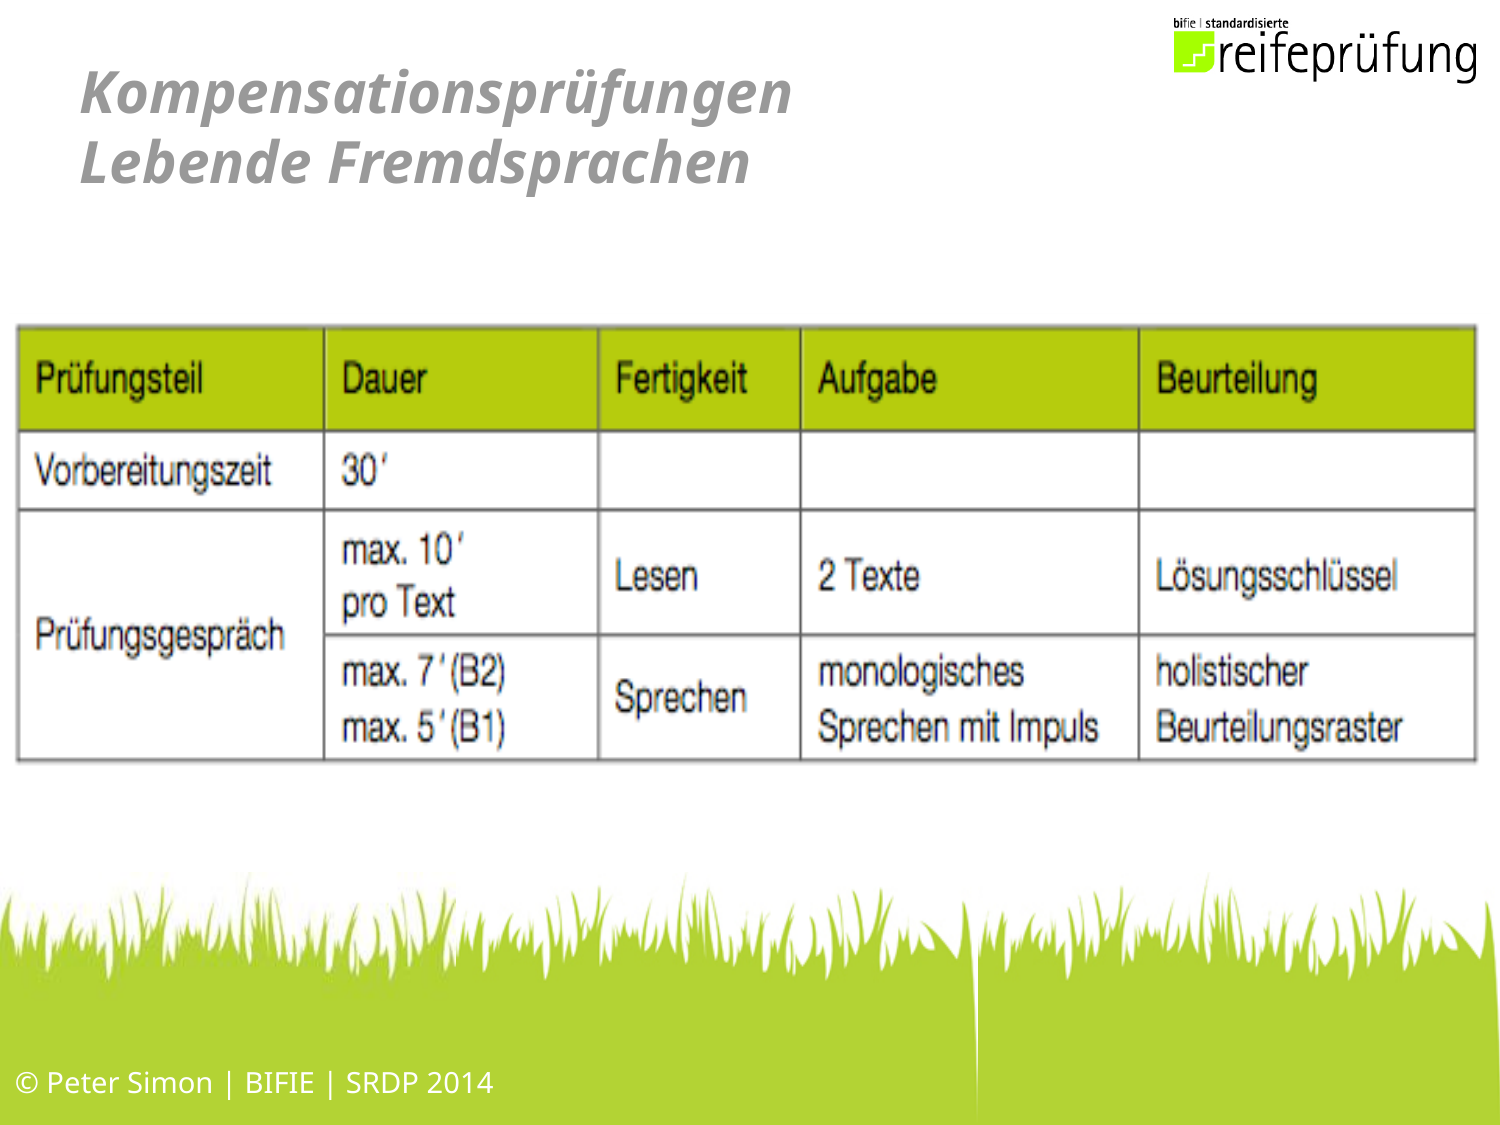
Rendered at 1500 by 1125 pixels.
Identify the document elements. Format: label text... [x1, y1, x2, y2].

picture [0, 872, 1500, 1125]
picture [9, 312, 1491, 779]
picture [1172, 14, 1476, 86]
title Kompensationsprüfungen Lebende Fremdsprachen [64, 42, 1459, 208]
